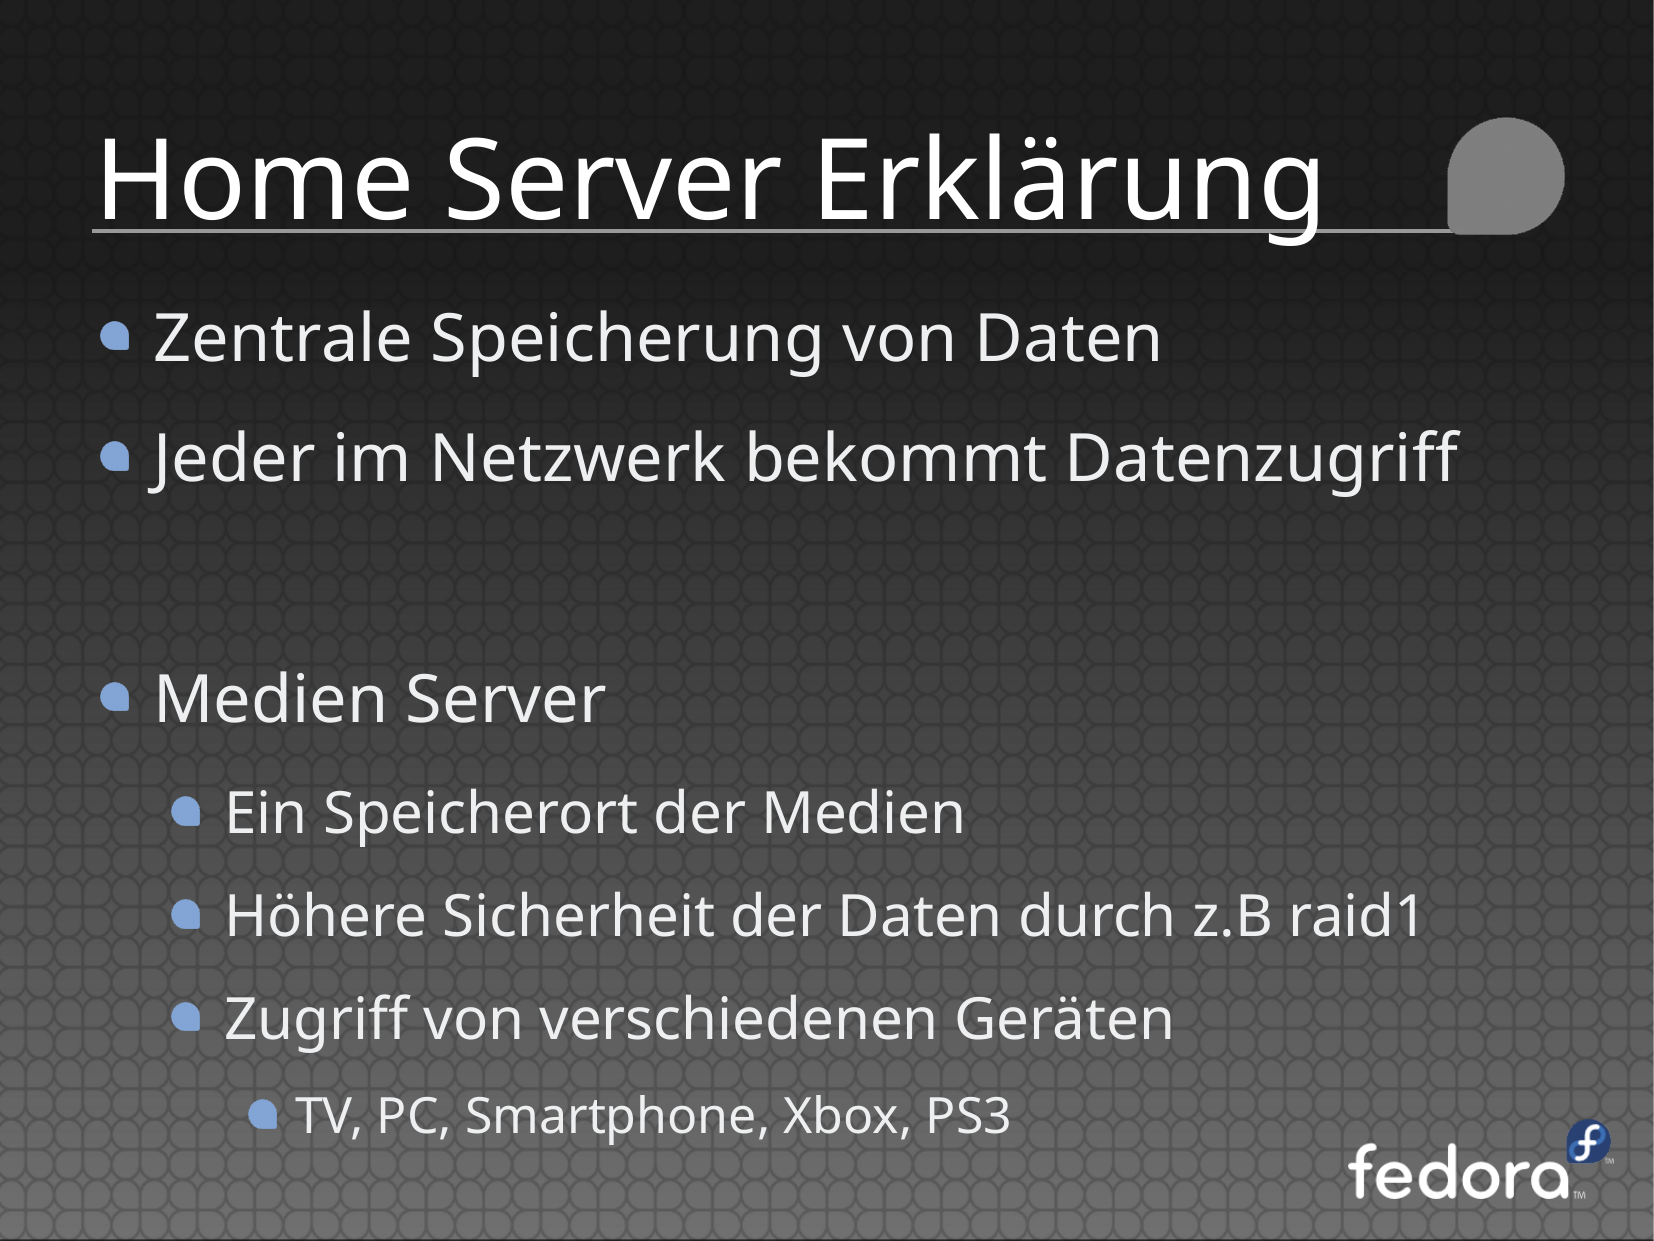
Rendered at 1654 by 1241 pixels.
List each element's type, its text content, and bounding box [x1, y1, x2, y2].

list Zentrale Speicherung von Daten Jeder im Netzwerk bekommt Datenzugriff Medien Server Ein Speicherort der Medien Höhere Sicherheit der Daten durch z.B raid1 Zugriff von verschiedenen Geräten TV, PC, Smartphone, Xbox, PS3 [82, 290, 1571, 1094]
title Home Server Erklärung [94, 100, 1426, 251]
picture [0, 0, 1654, 1241]
